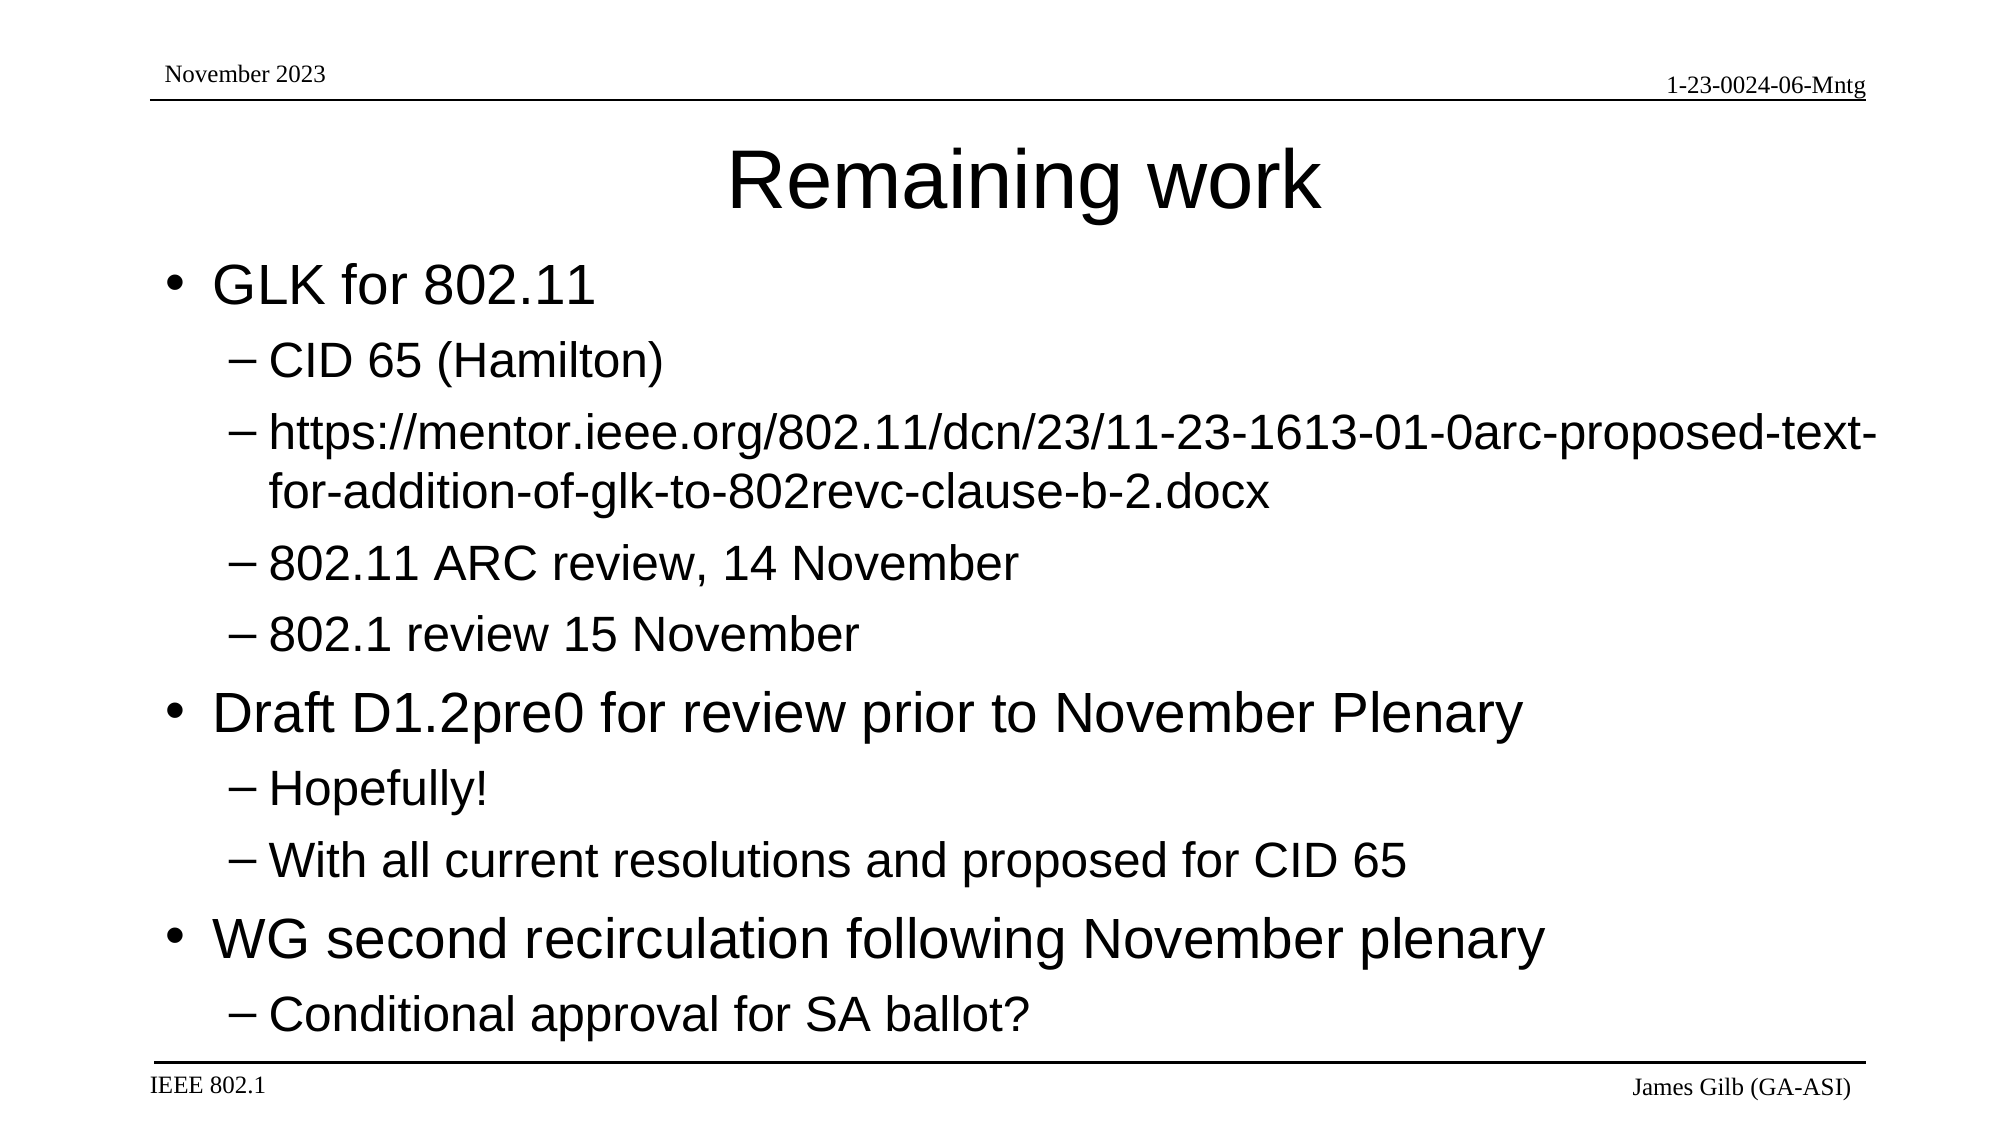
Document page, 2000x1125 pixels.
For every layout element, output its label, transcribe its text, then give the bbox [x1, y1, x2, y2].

title Remaining work [149, 112, 1900, 238]
list GLK for 802.11 CID 65 (Hamilton) https://mentor.ieee.org/802.11/dcn/23/11-23-1613-01-0arc-proposed-text-for-addition-of-glk-to-802revc-clause-b-2.docx 802.11 ARC review, 14 November 802.1 review 15 November Draft D1.2pre0 for review prior to November Plenary Hopefully! With all current resolutions and proposed for CID 65 WG second recirculation following November plenary Conditional approval for SA ballot? [150, 239, 1900, 1051]
